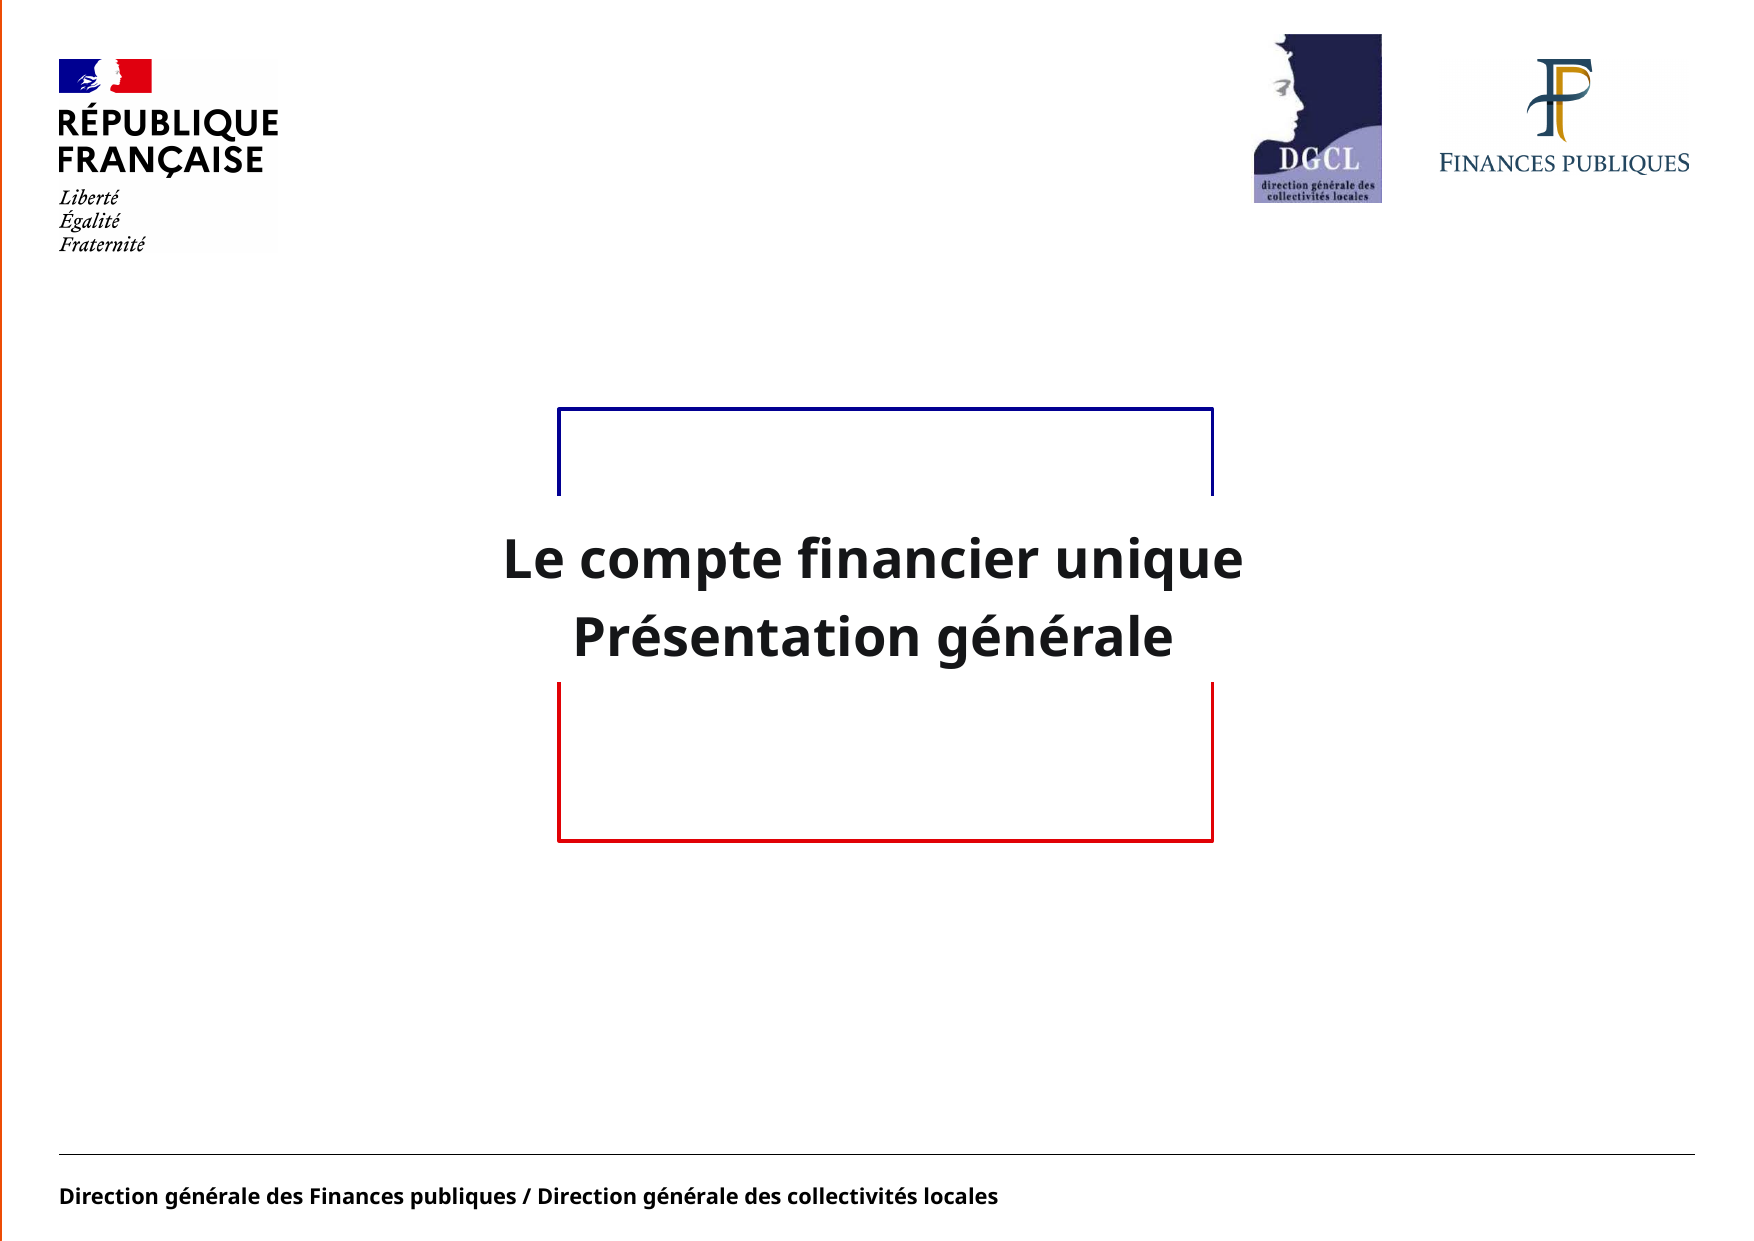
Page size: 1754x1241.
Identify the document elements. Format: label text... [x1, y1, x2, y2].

picture [1439, 59, 1689, 176]
text_box [558, 682, 1213, 842]
text_box Le compte financier unique Présentation générale [153, 496, 1595, 682]
picture [1251, 34, 1382, 203]
text_box [558, 409, 1213, 496]
picture [59, 59, 278, 253]
